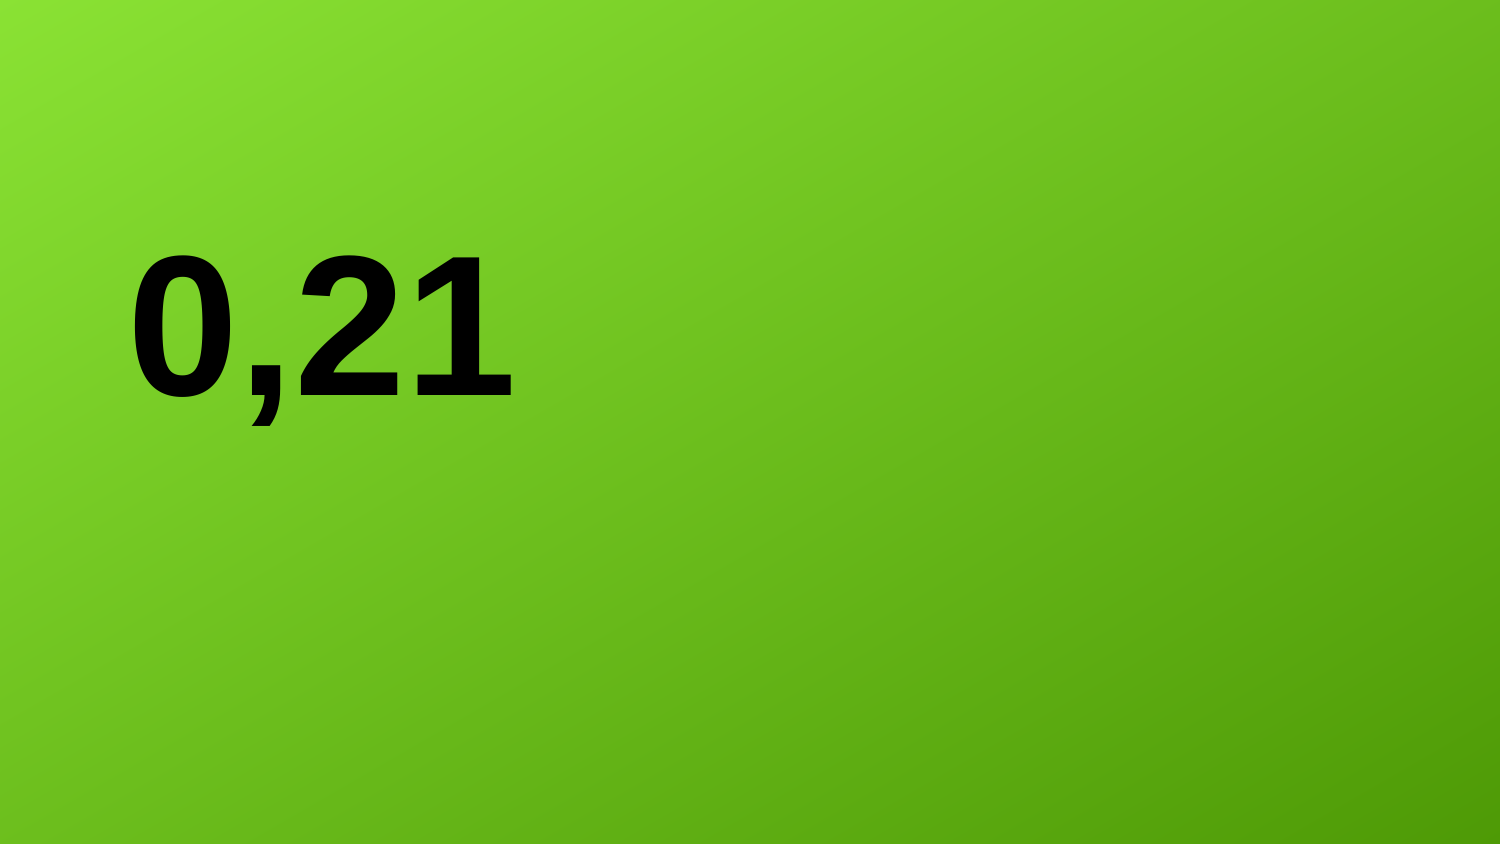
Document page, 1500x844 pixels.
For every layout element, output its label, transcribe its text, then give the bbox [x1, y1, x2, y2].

title 0,21 [112, 259, 1388, 450]
